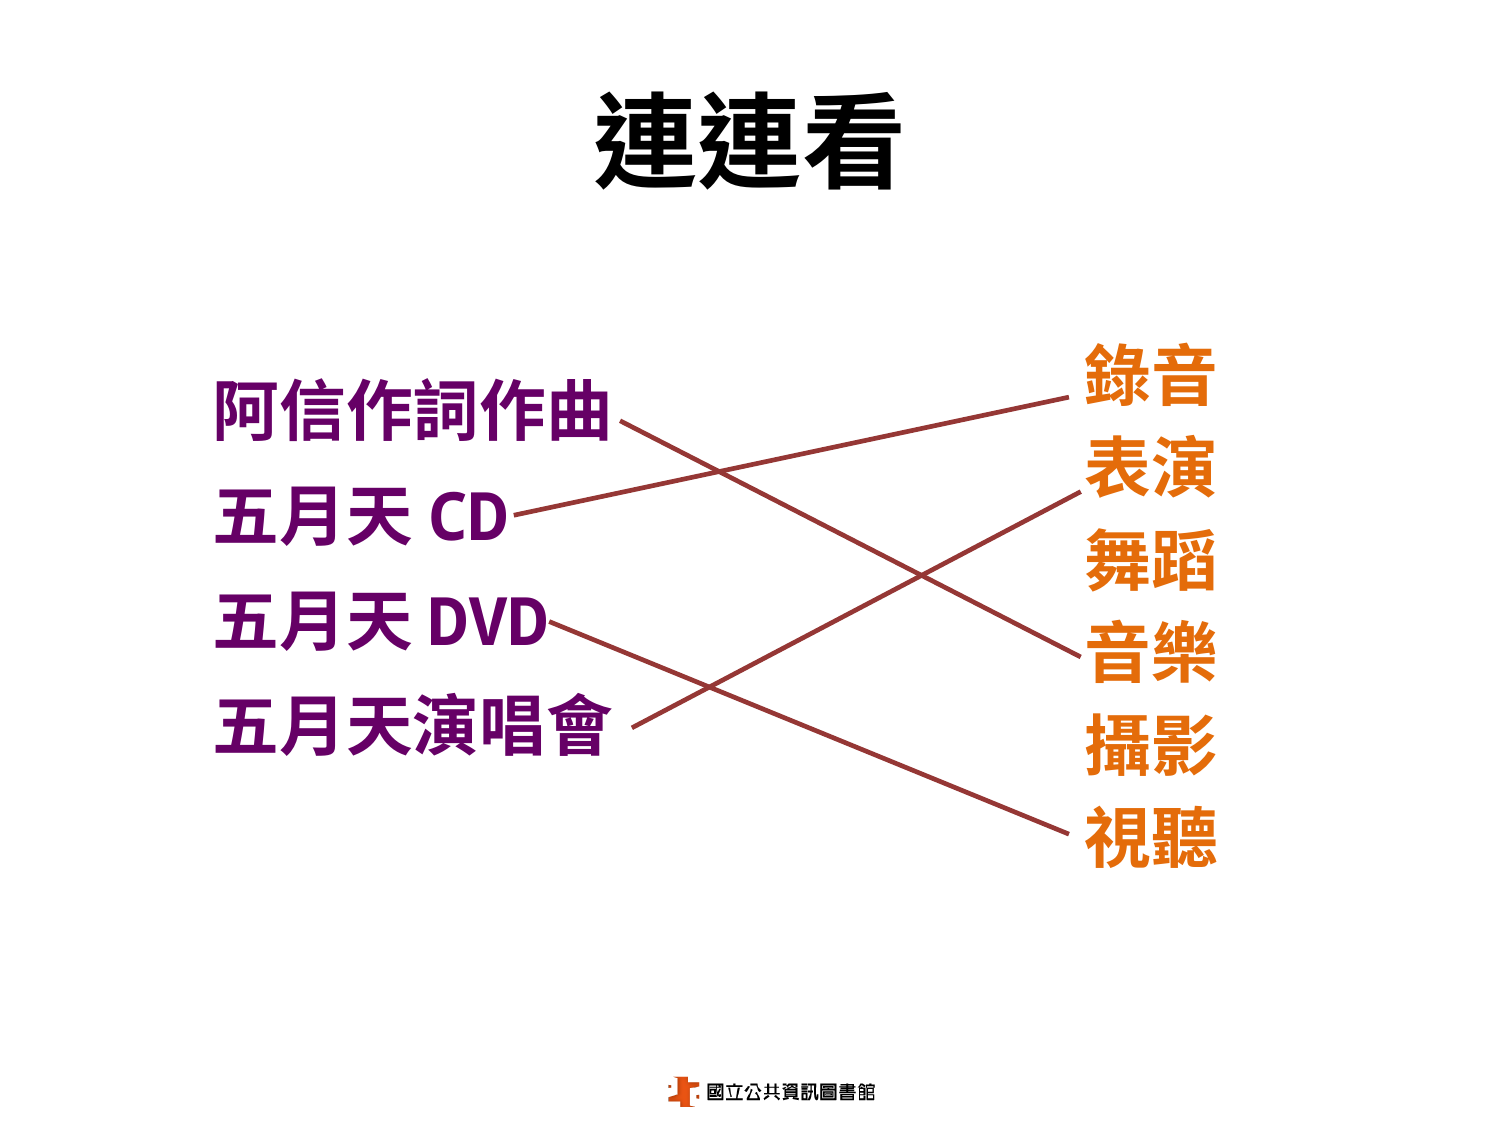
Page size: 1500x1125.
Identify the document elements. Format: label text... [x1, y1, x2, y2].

text_box 錄音 表演 舞蹈 音樂 攝影 視聽 [1069, 326, 1235, 890]
title 連連看 [75, 45, 1426, 233]
text_box 阿信作詞作曲 五月天CD 五月天DVD 五月天演唱會 [197, 361, 632, 846]
